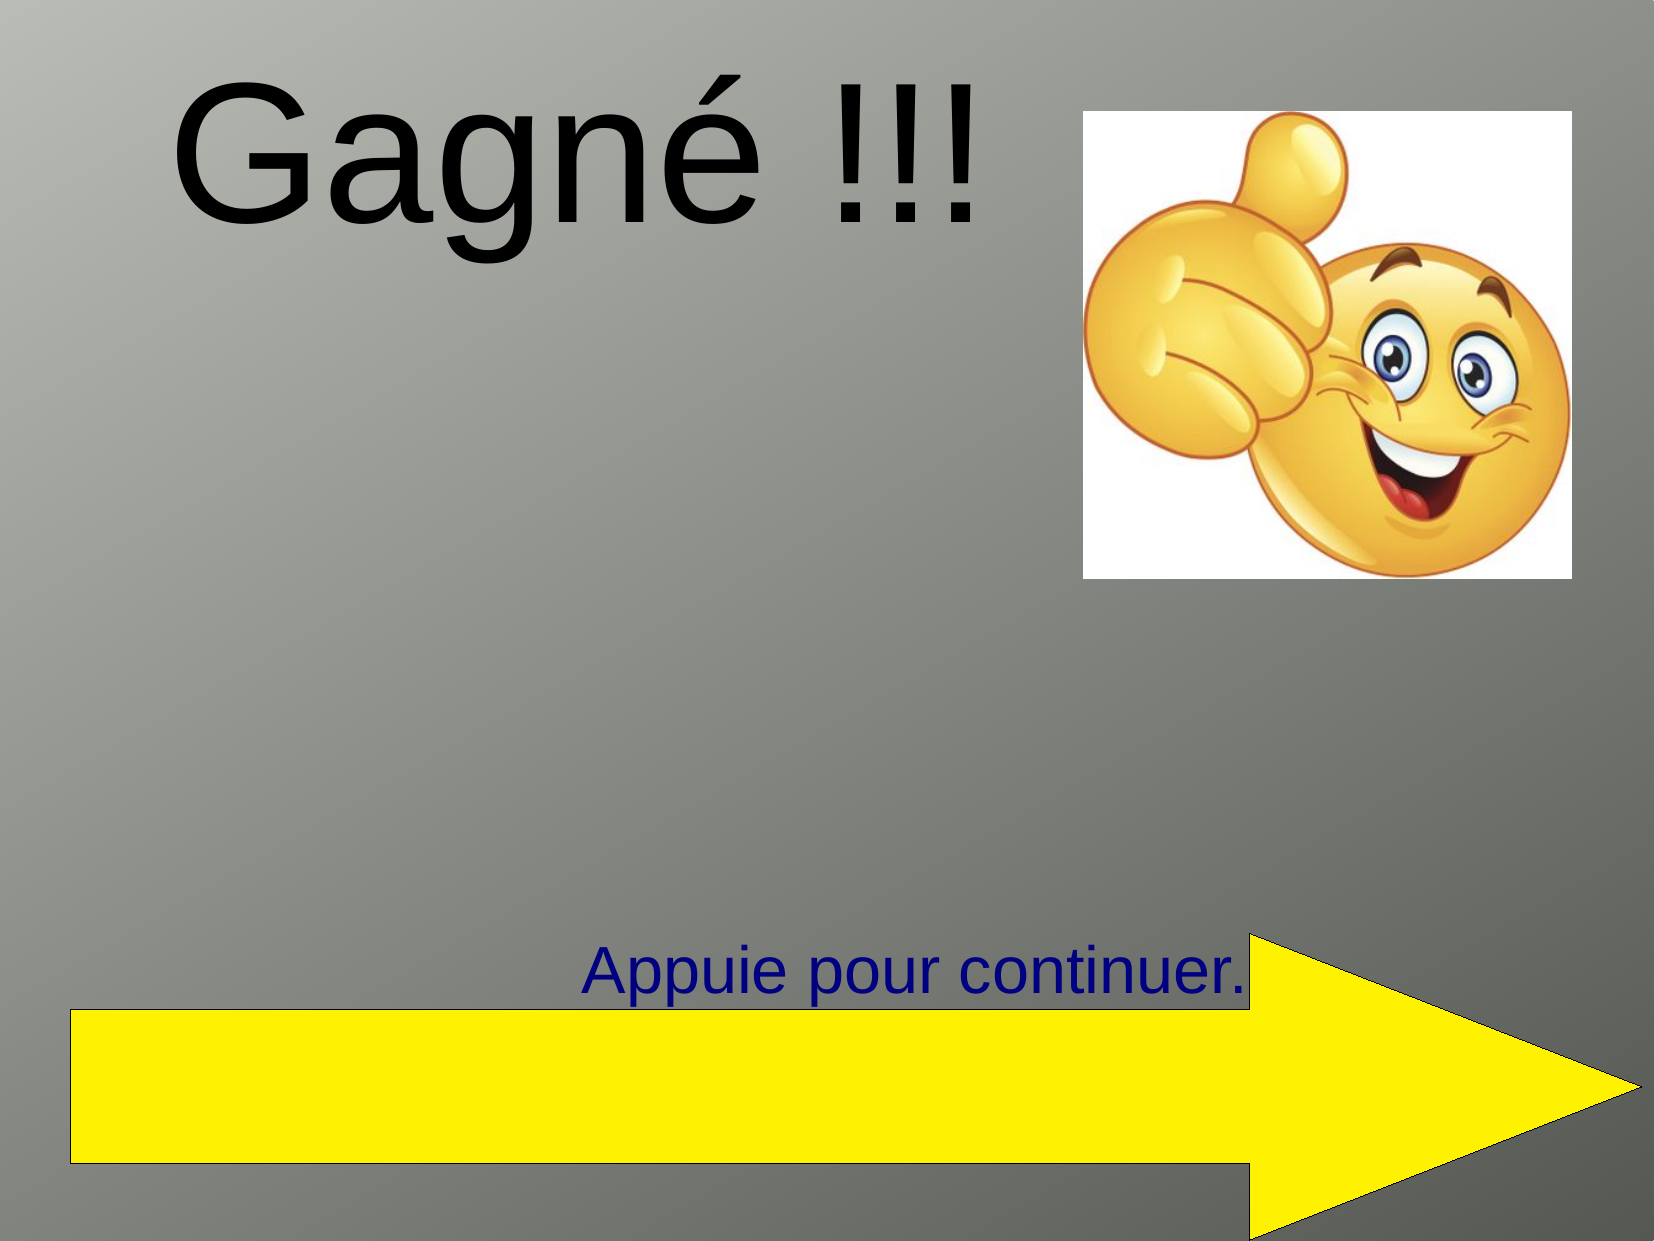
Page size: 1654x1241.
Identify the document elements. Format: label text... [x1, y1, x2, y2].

title Gagné !!! [0, 41, 1323, 265]
text_box [70, 933, 1642, 1241]
picture [1083, 111, 1572, 579]
text_box Appuie pour continuer. [566, 933, 1249, 1009]
